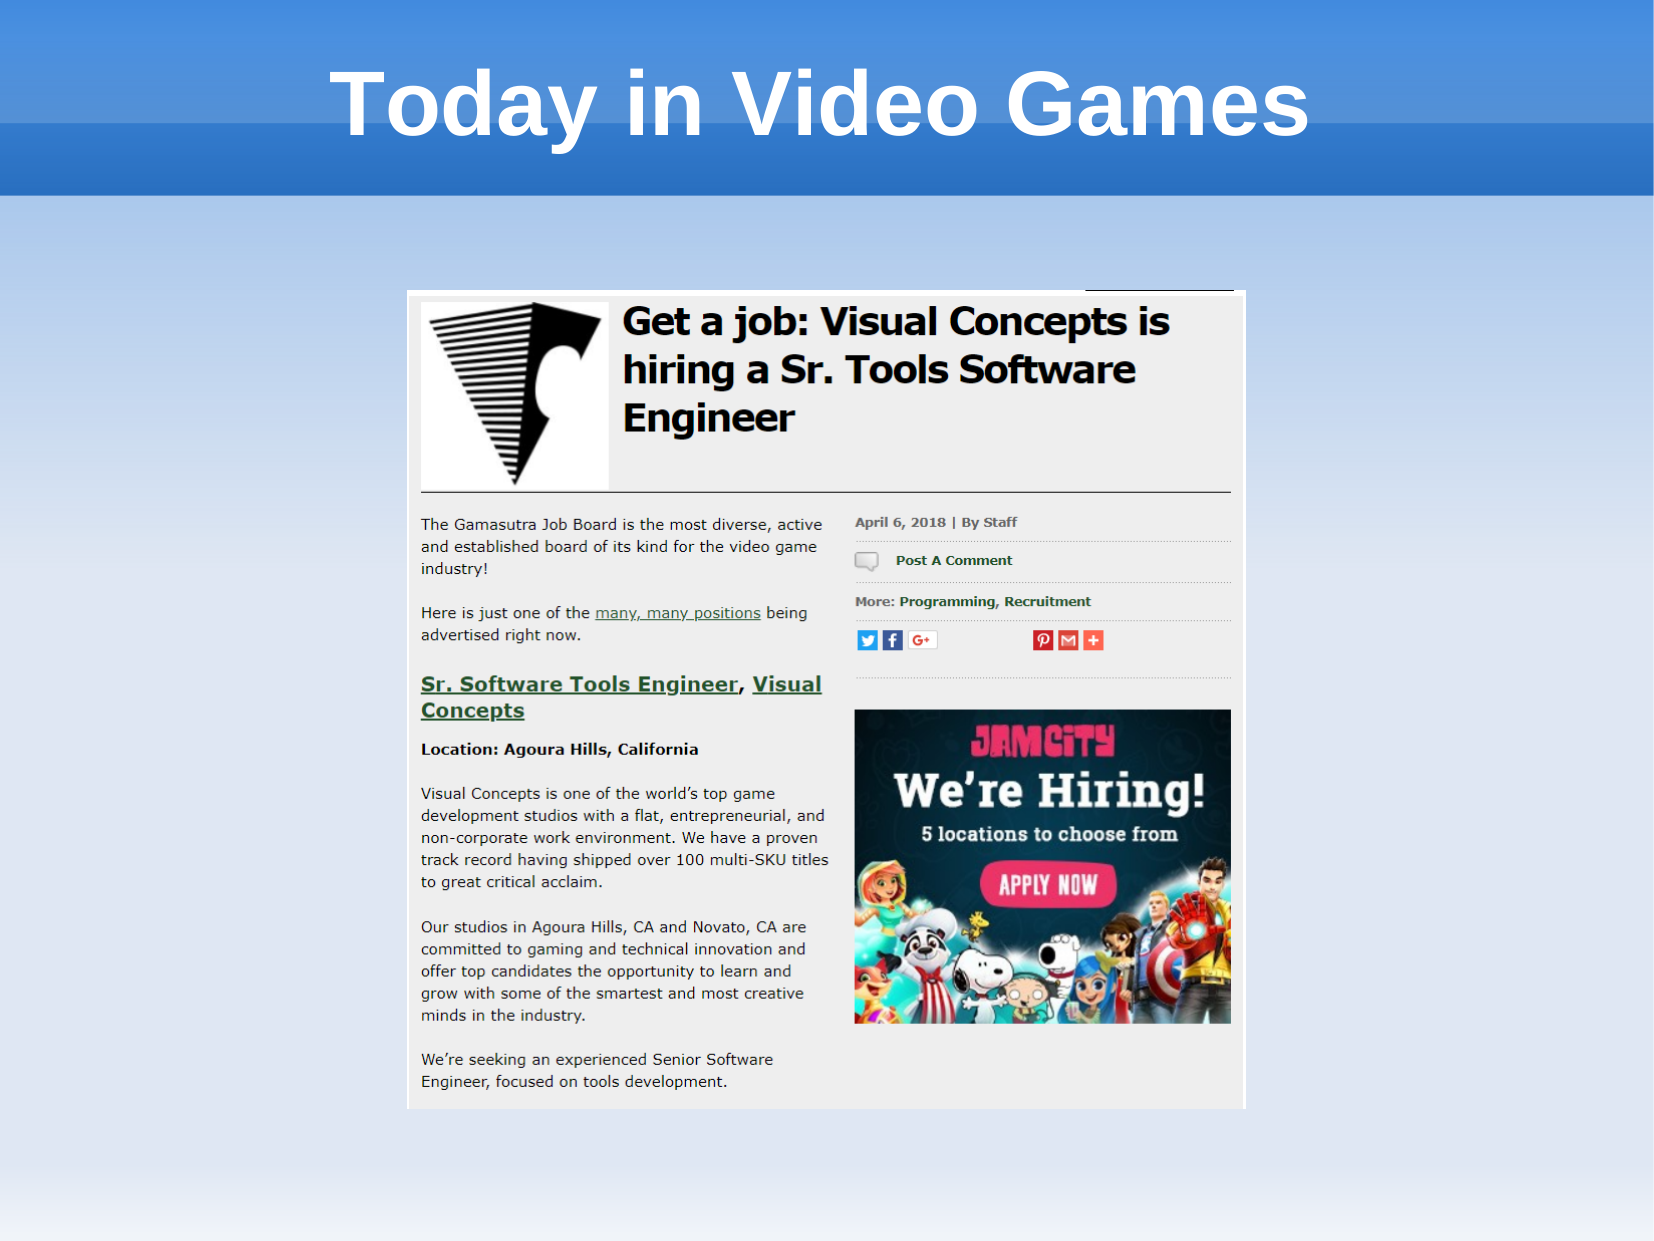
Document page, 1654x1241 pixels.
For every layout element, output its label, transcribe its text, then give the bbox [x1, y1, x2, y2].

title Today in Video Games [76, 0, 1565, 208]
picture [0, 0, 1654, 1241]
